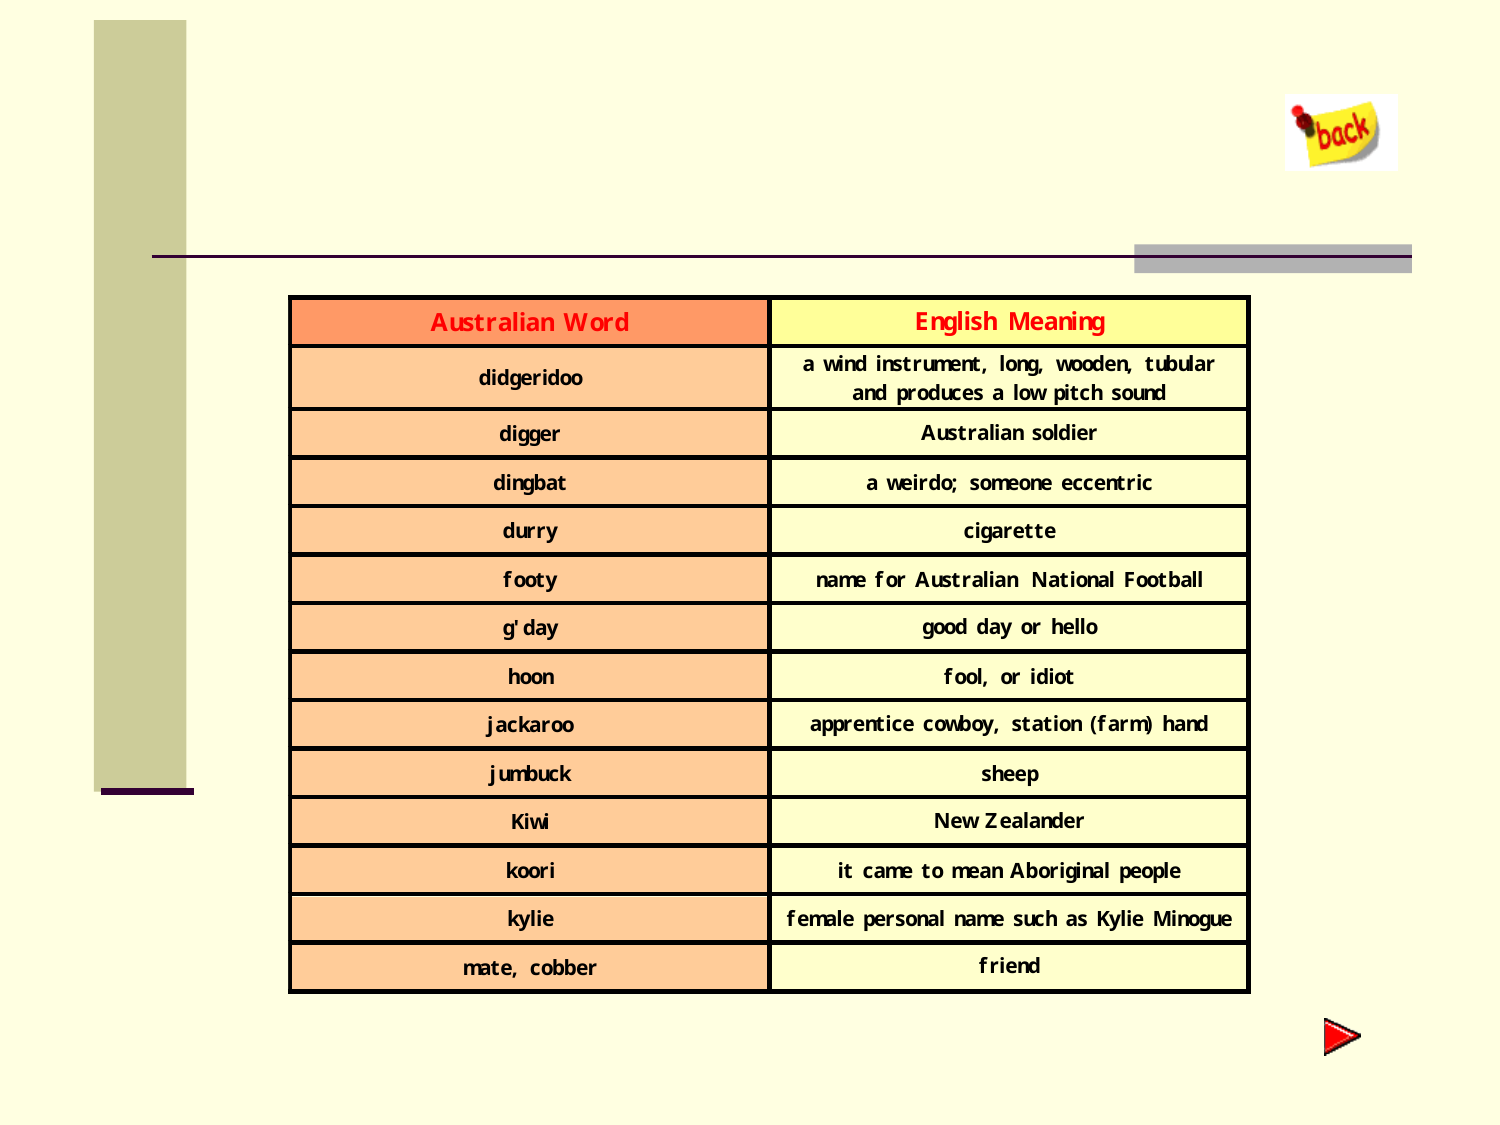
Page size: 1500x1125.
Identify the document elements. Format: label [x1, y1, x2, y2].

chart [288, 295, 1261, 1023]
picture [1324, 1018, 1361, 1056]
picture [1285, 94, 1398, 171]
